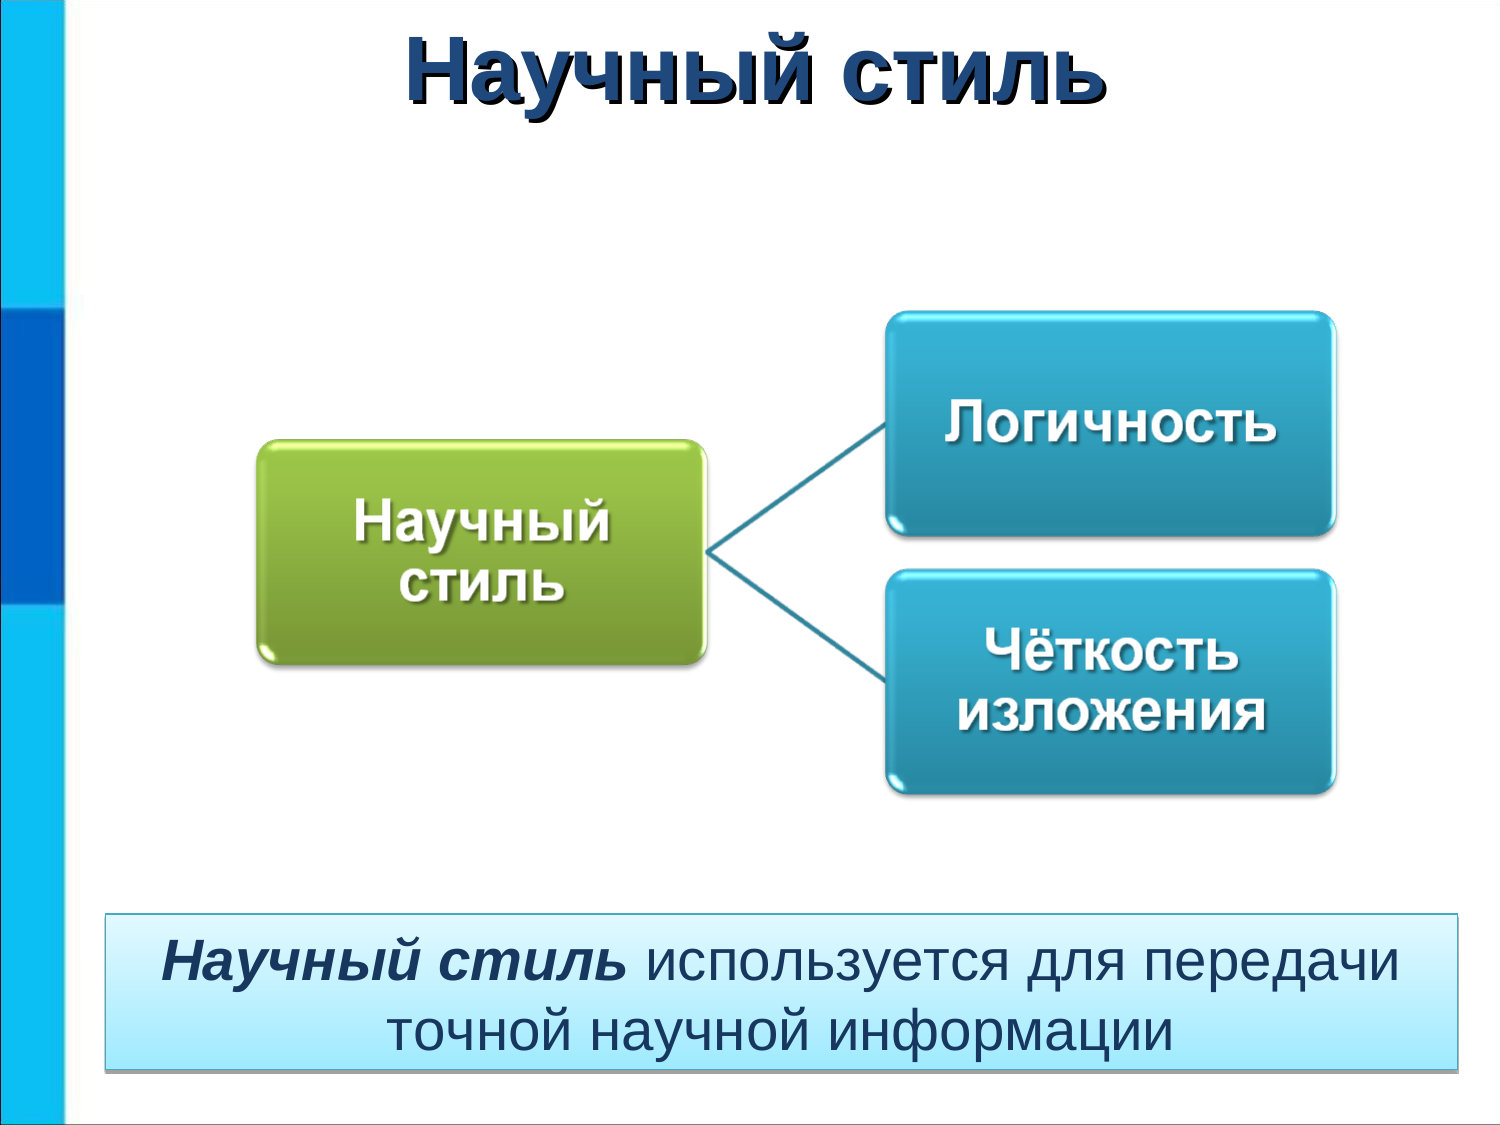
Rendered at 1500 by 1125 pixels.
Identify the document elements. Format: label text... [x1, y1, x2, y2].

picture [0, 0, 1500, 1125]
title Научный стиль [128, 11, 1383, 116]
text_box Научный стиль используется для передачи точной научной информации [105, 913, 1458, 1070]
